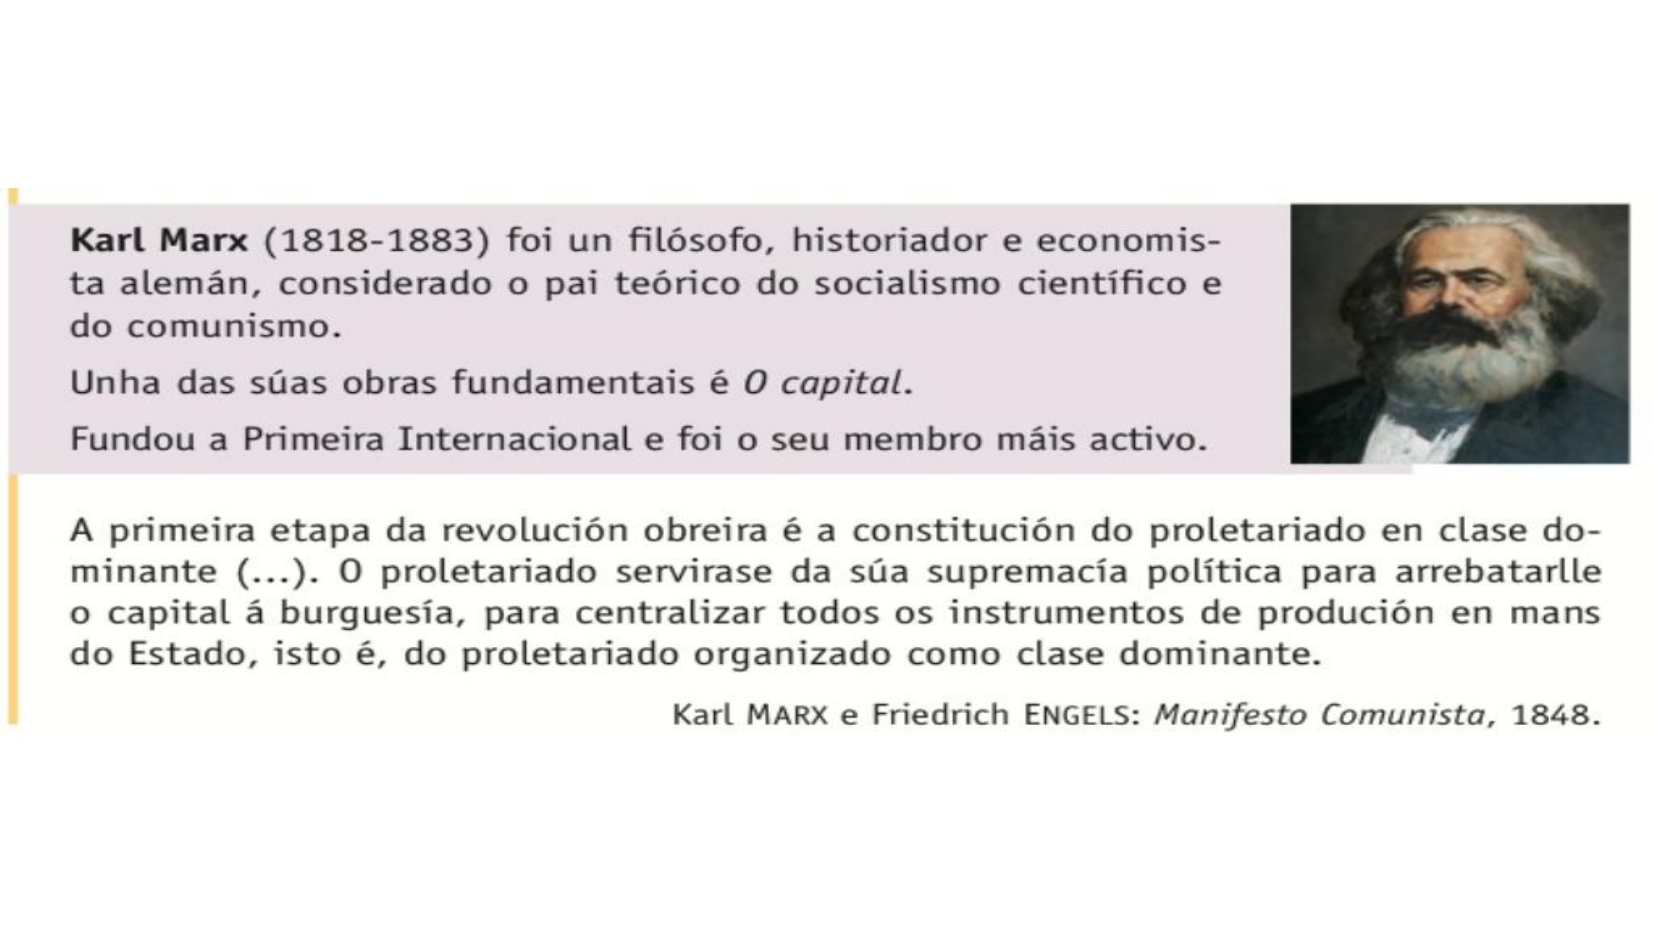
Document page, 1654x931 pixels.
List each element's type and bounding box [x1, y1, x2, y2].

picture [0, 188, 1654, 742]
